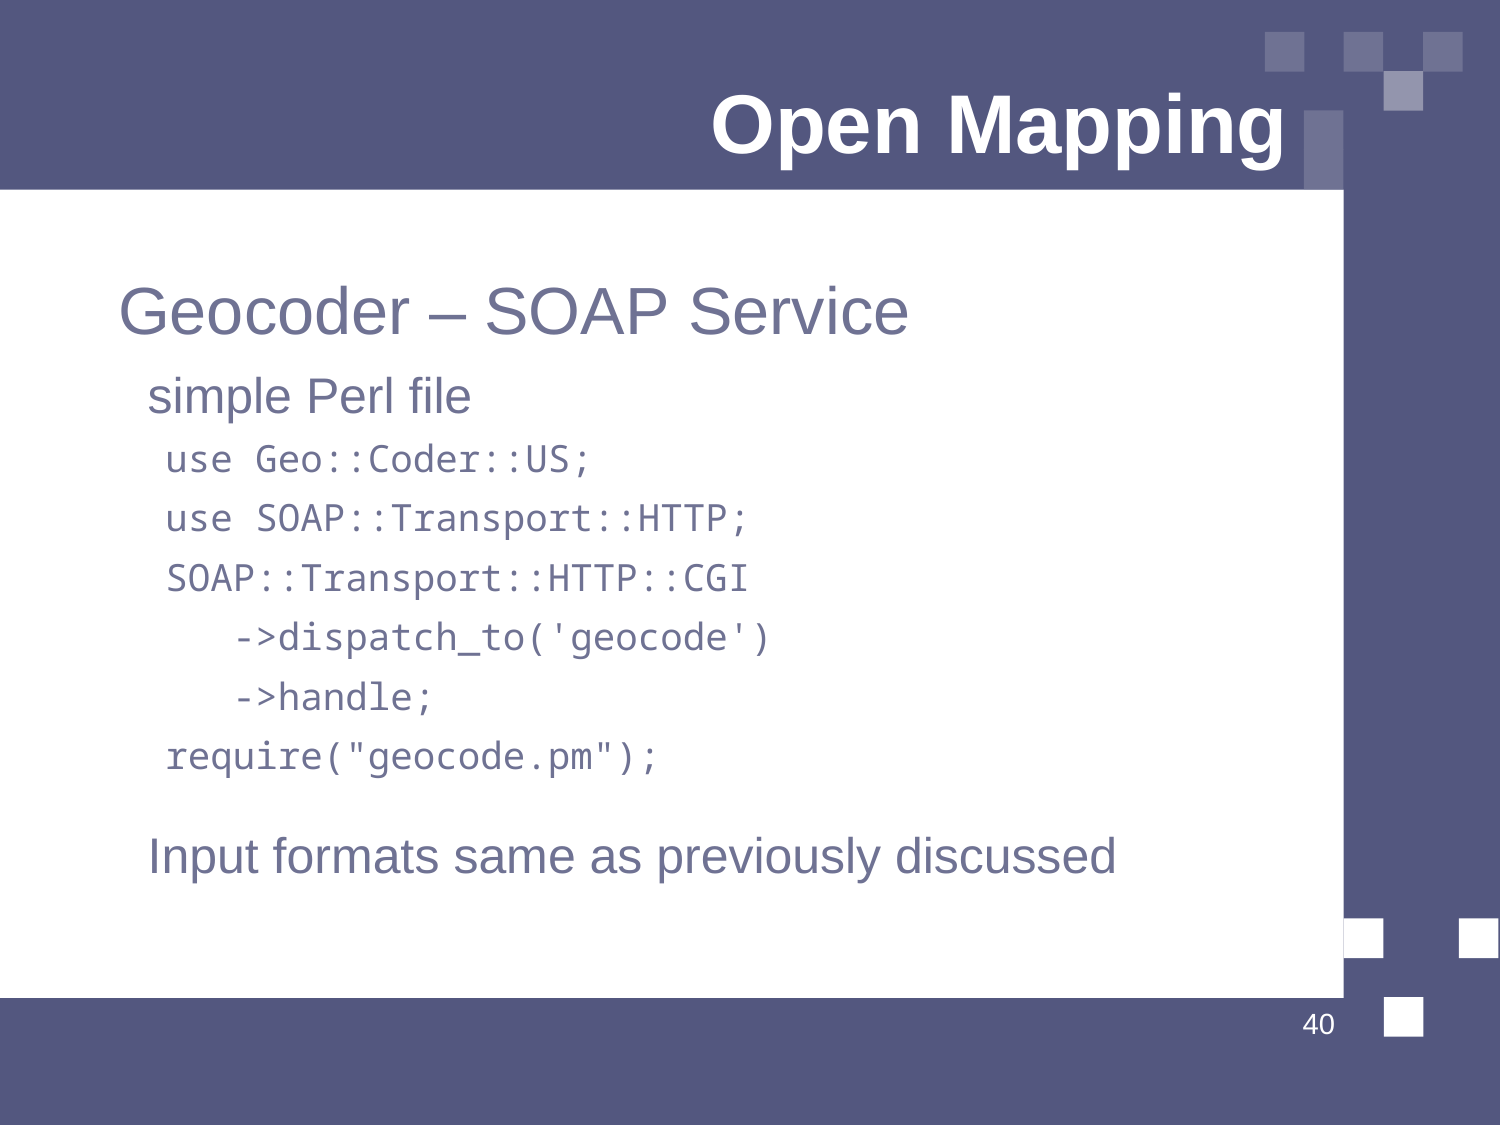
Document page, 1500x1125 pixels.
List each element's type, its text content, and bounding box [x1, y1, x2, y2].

title Open Mapping [58, 74, 1288, 176]
list Geocoder – SOAP Service simple Perl file use Geo::Coder::US; use SOAP::Transport::HTTP; SOAP::Transport::HTTP::CGI ->dispatch_to('geocode') ->handle; require("geocode.pm"); Input formats same as previously discussed [59, 236, 1289, 931]
